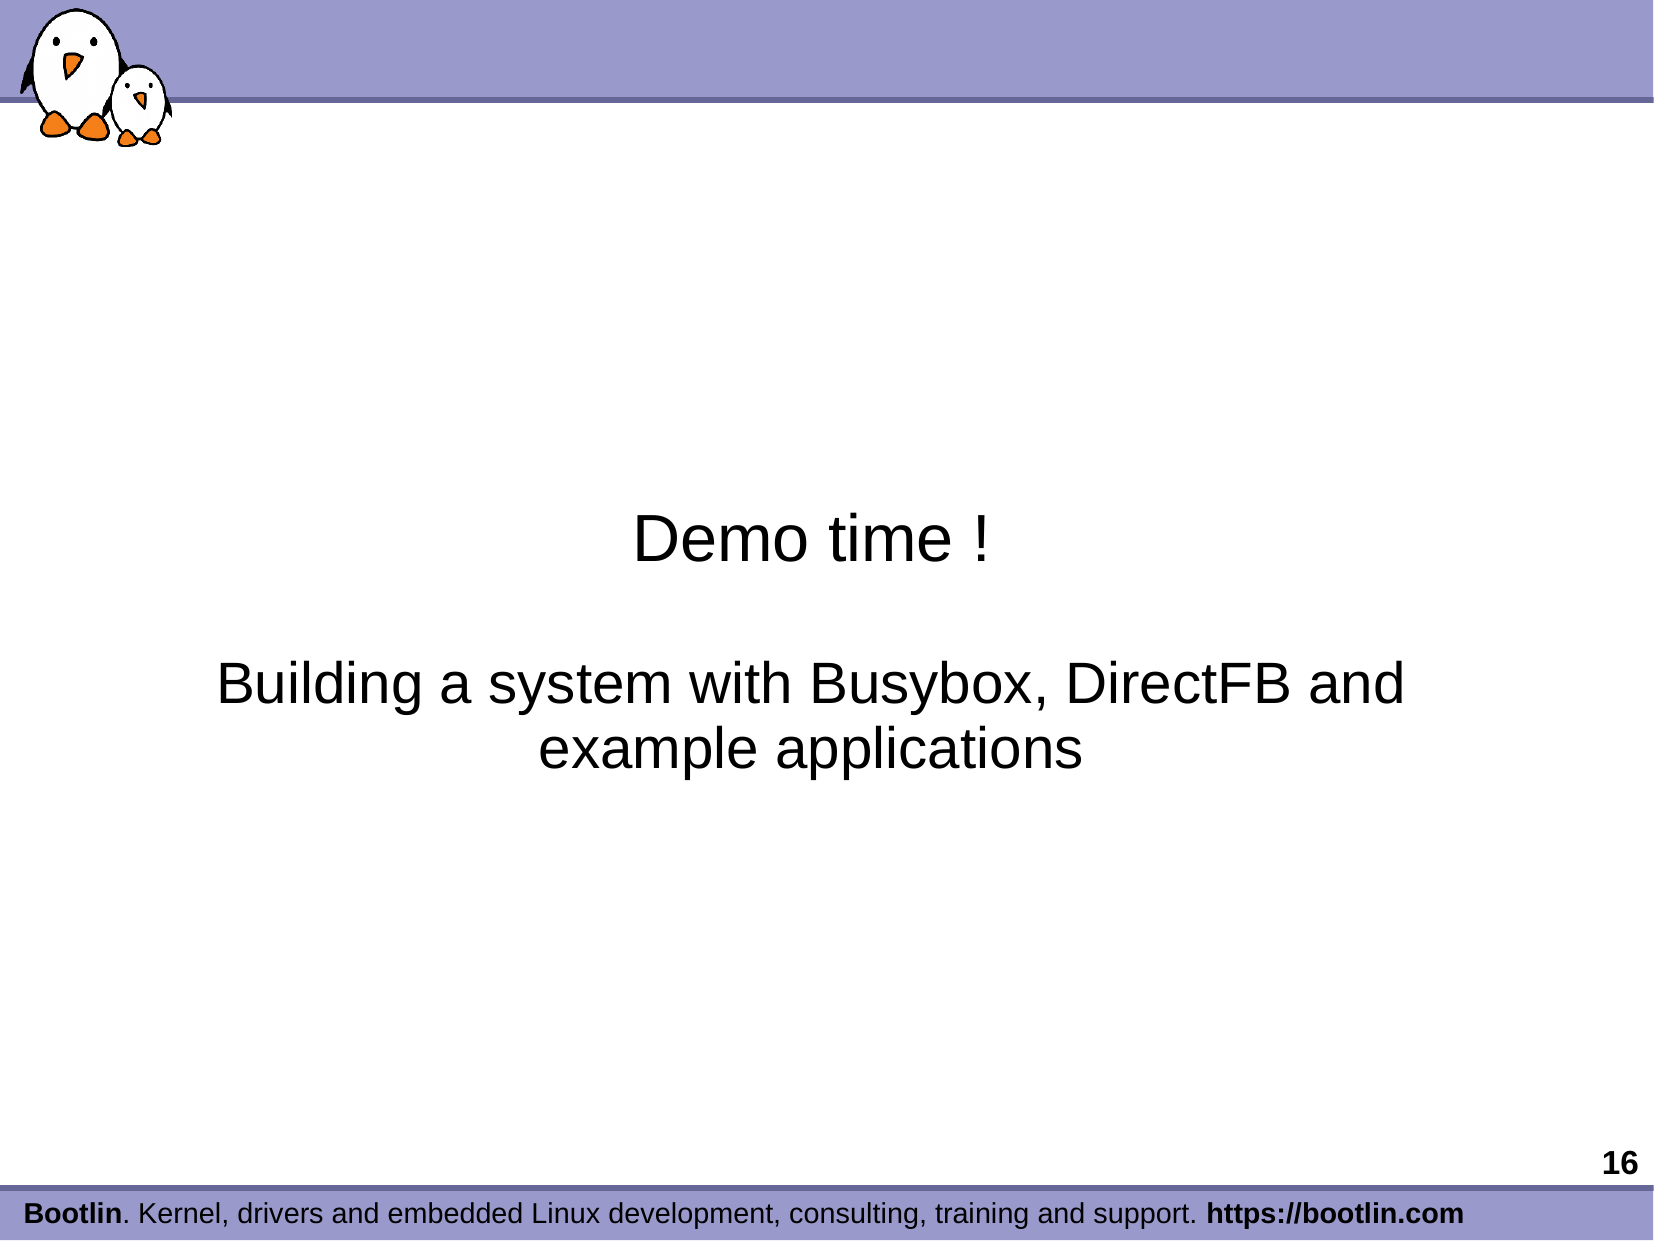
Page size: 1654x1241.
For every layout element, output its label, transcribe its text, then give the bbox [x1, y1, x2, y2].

subtitle Demo time ! Building a system with Busybox, DirectFB and example applications [105, 216, 1518, 1066]
picture [20, 8, 172, 147]
